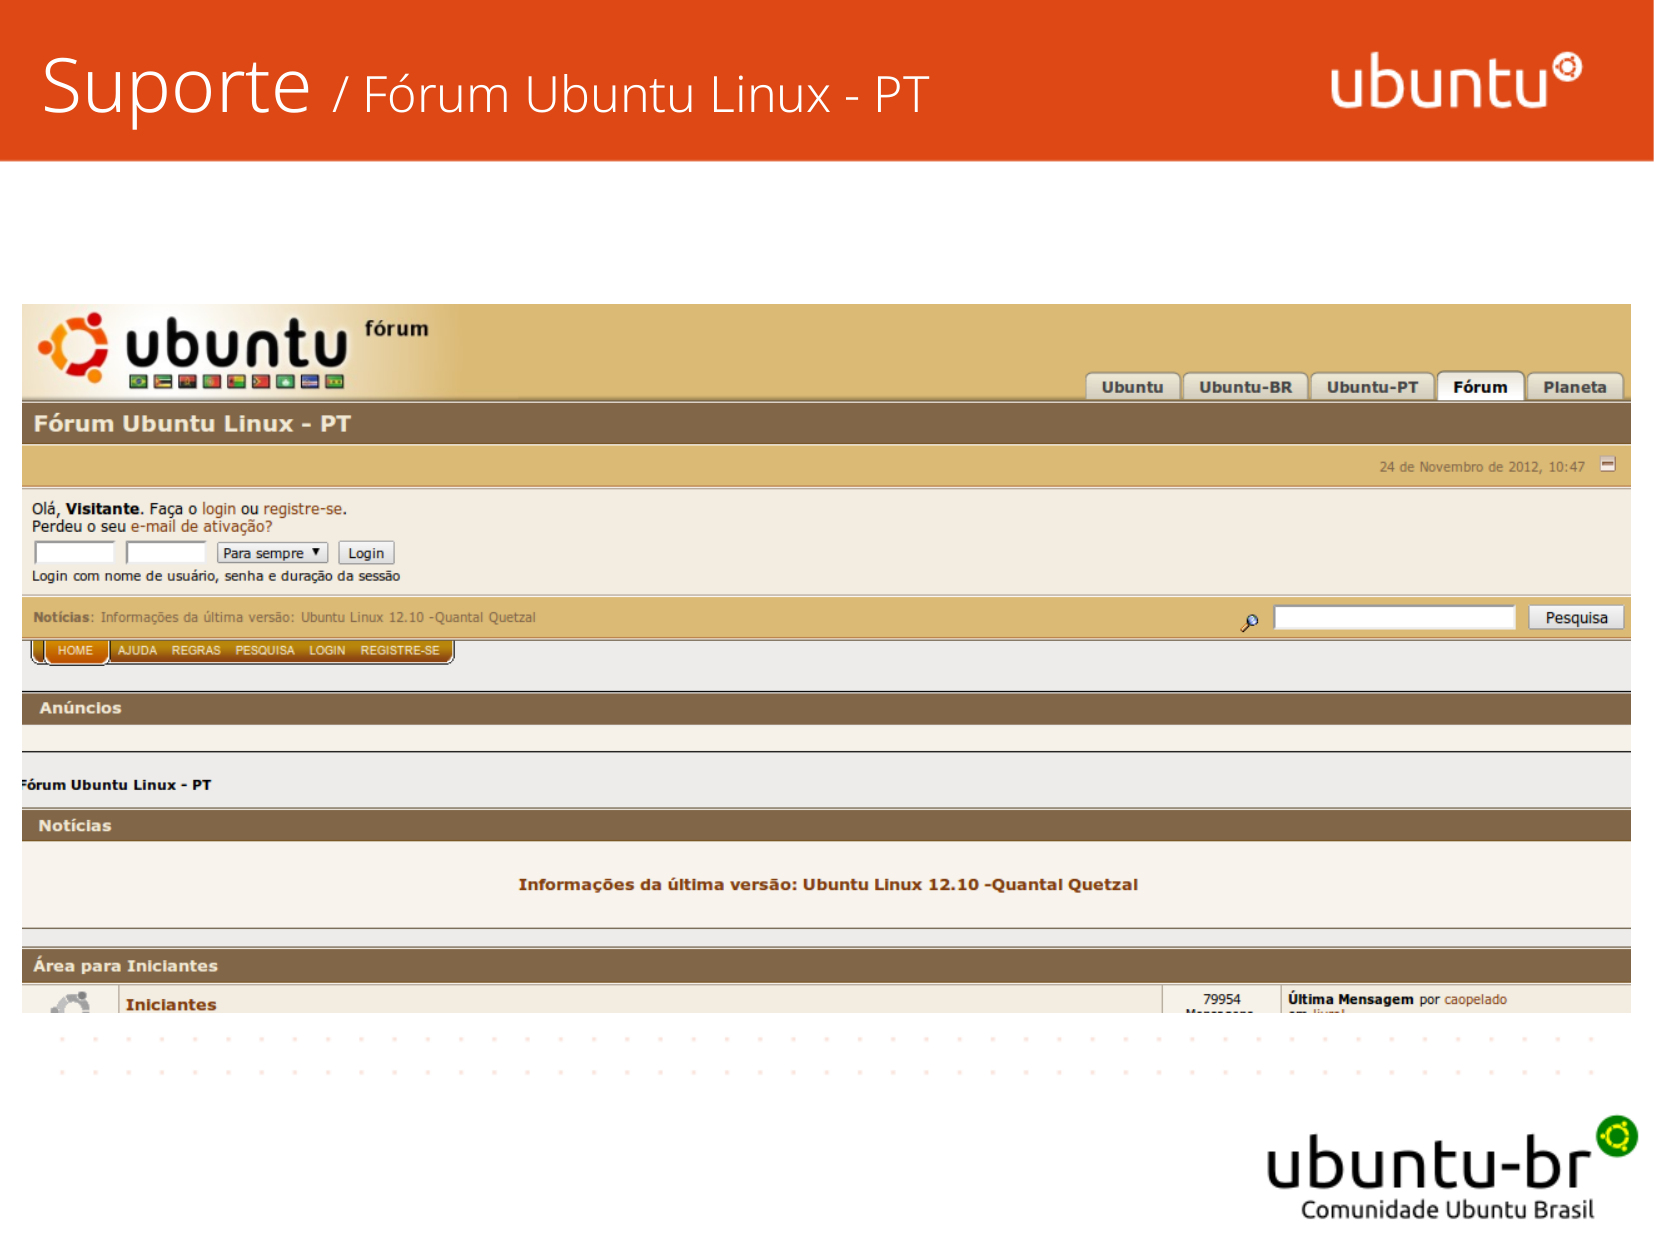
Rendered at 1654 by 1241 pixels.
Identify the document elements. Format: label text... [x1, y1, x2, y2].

title Suporte / Fórum Ubuntu Linux - PT [41, 31, 1300, 136]
picture [0, 0, 1654, 1241]
